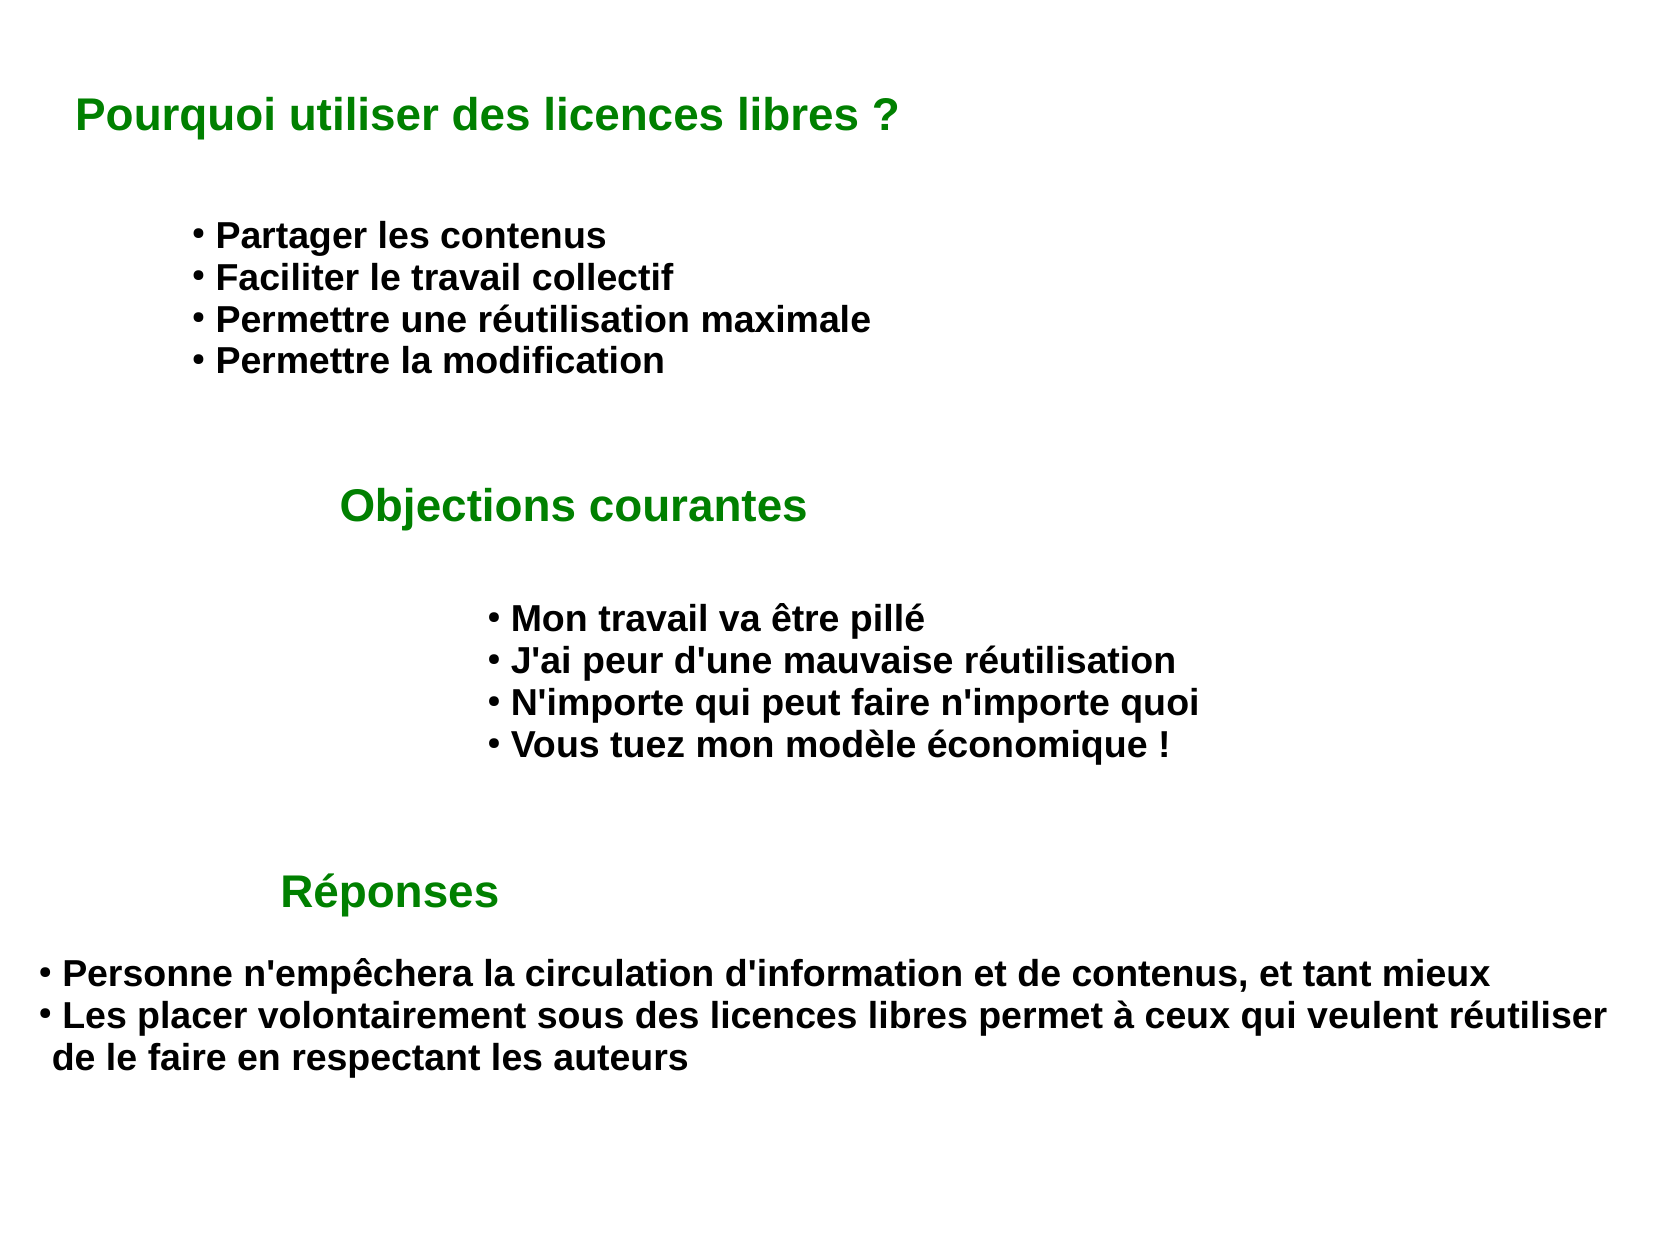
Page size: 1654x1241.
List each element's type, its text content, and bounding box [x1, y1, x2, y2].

text_box Réponses [265, 858, 515, 925]
text_box Partager les contenus Faciliter le travail collectif Permettre une réutilisation maximale Permettre la modification [177, 206, 888, 390]
text_box Mon travail va être pillé J'ai peur d'une mauvaise réutilisation N'importe qui peut faire n'importe quoi Vous tuez mon modèle économique ! [472, 590, 1215, 774]
text_box Objections courantes [324, 472, 823, 539]
text_box Pourquoi utiliser des licences libres ? [60, 81, 916, 148]
text_box Personne n'empêchera la circulation d'information et de contenus, et tant mieux Les placer volontairement sous des licences libres permet à ceux qui veulent réutiliser de le faire en respectant les auteurs [23, 944, 1625, 1086]
